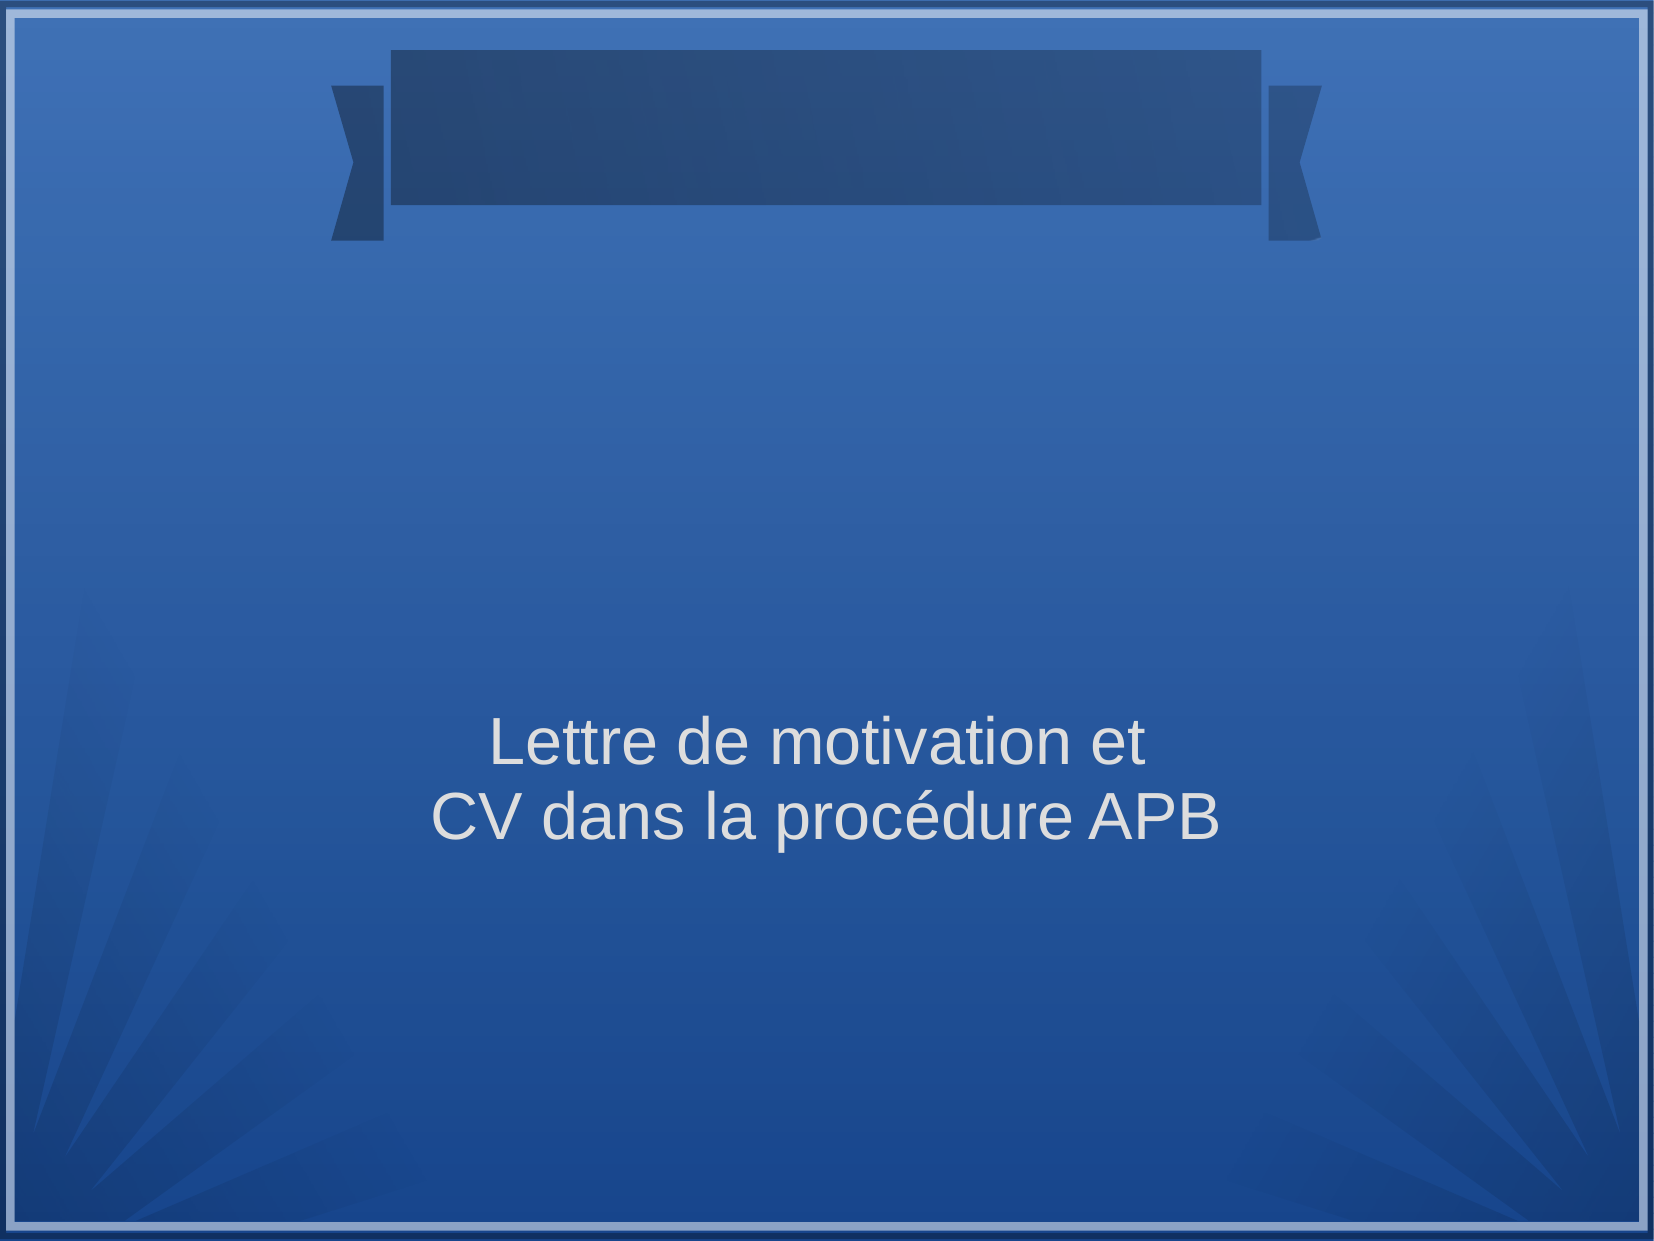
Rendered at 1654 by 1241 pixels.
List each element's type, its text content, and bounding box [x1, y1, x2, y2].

subtitle Lettre de motivation et CV dans la procédure APB [82, 290, 1571, 1010]
